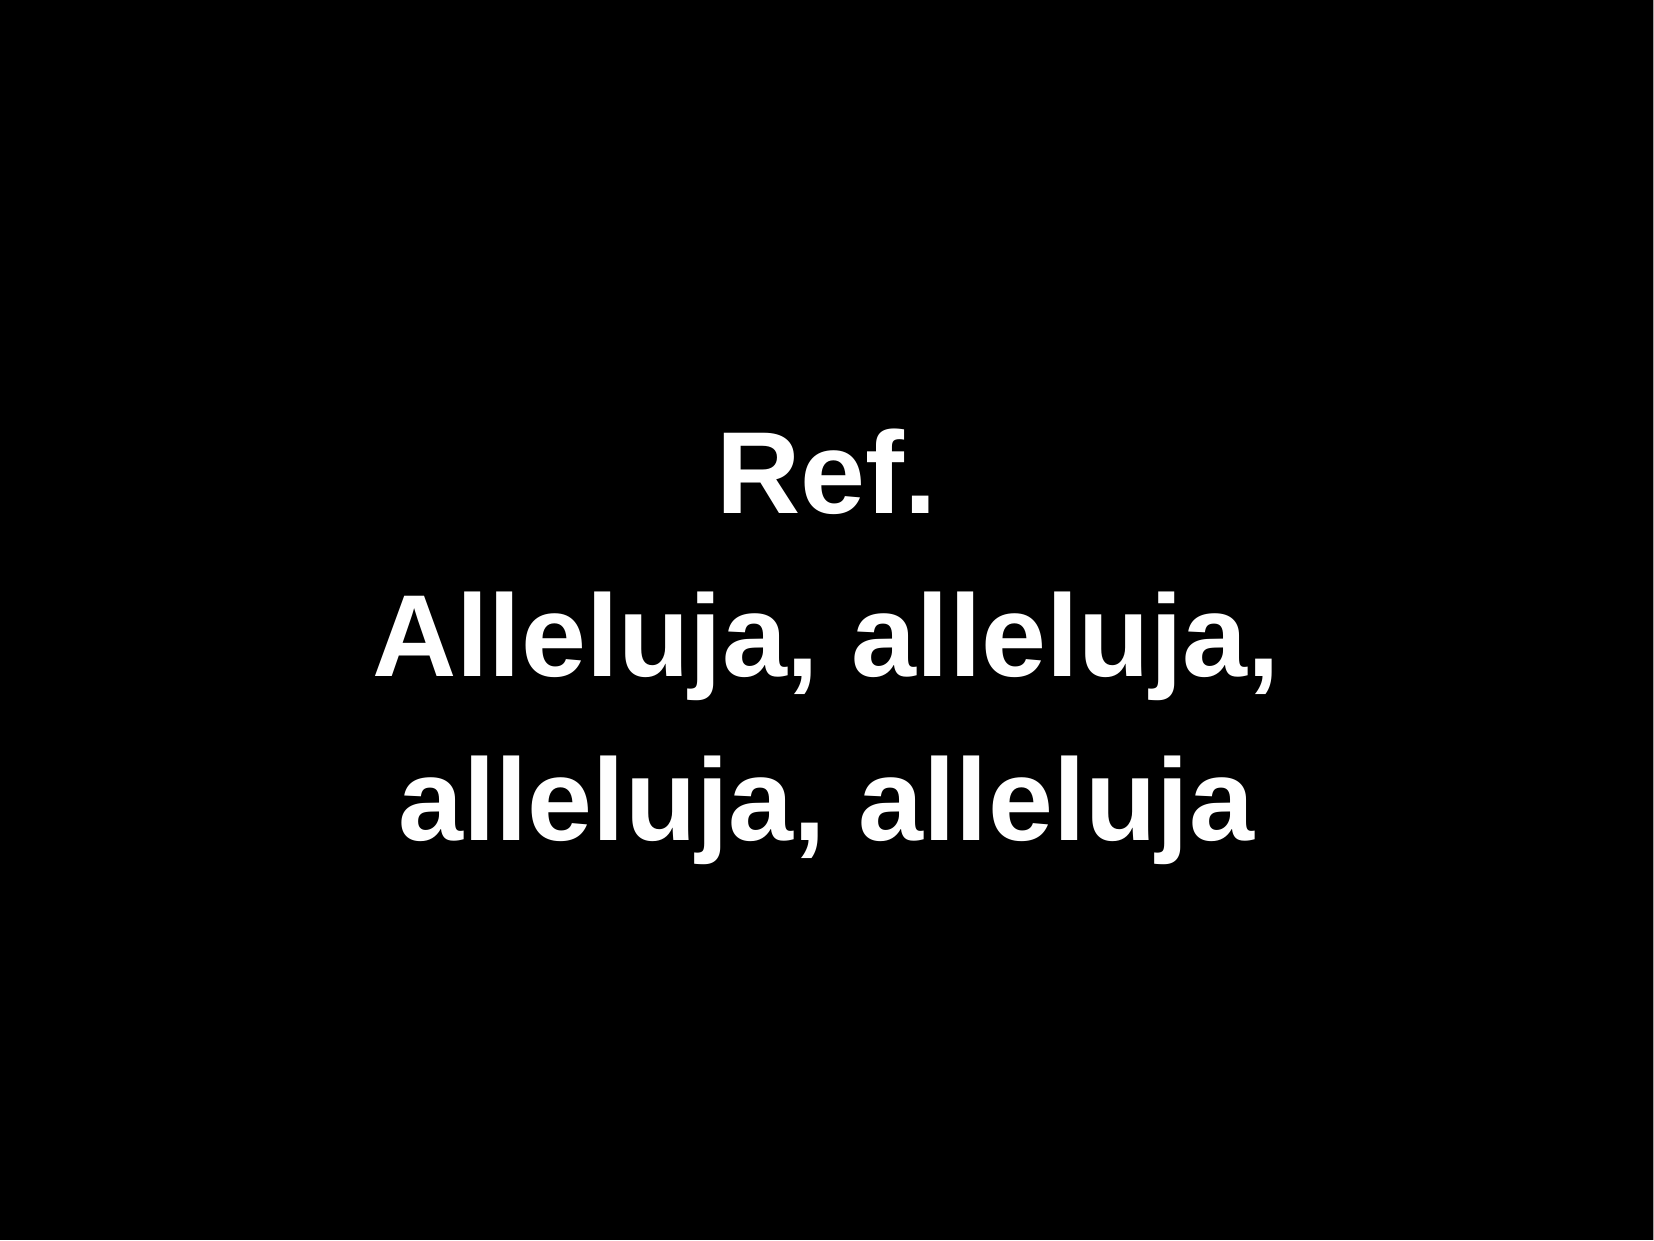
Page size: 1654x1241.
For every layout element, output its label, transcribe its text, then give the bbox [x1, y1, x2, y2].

subtitle Ref. Alleluja, alleluja, alleluja, alleluja [0, 0, 1654, 1241]
